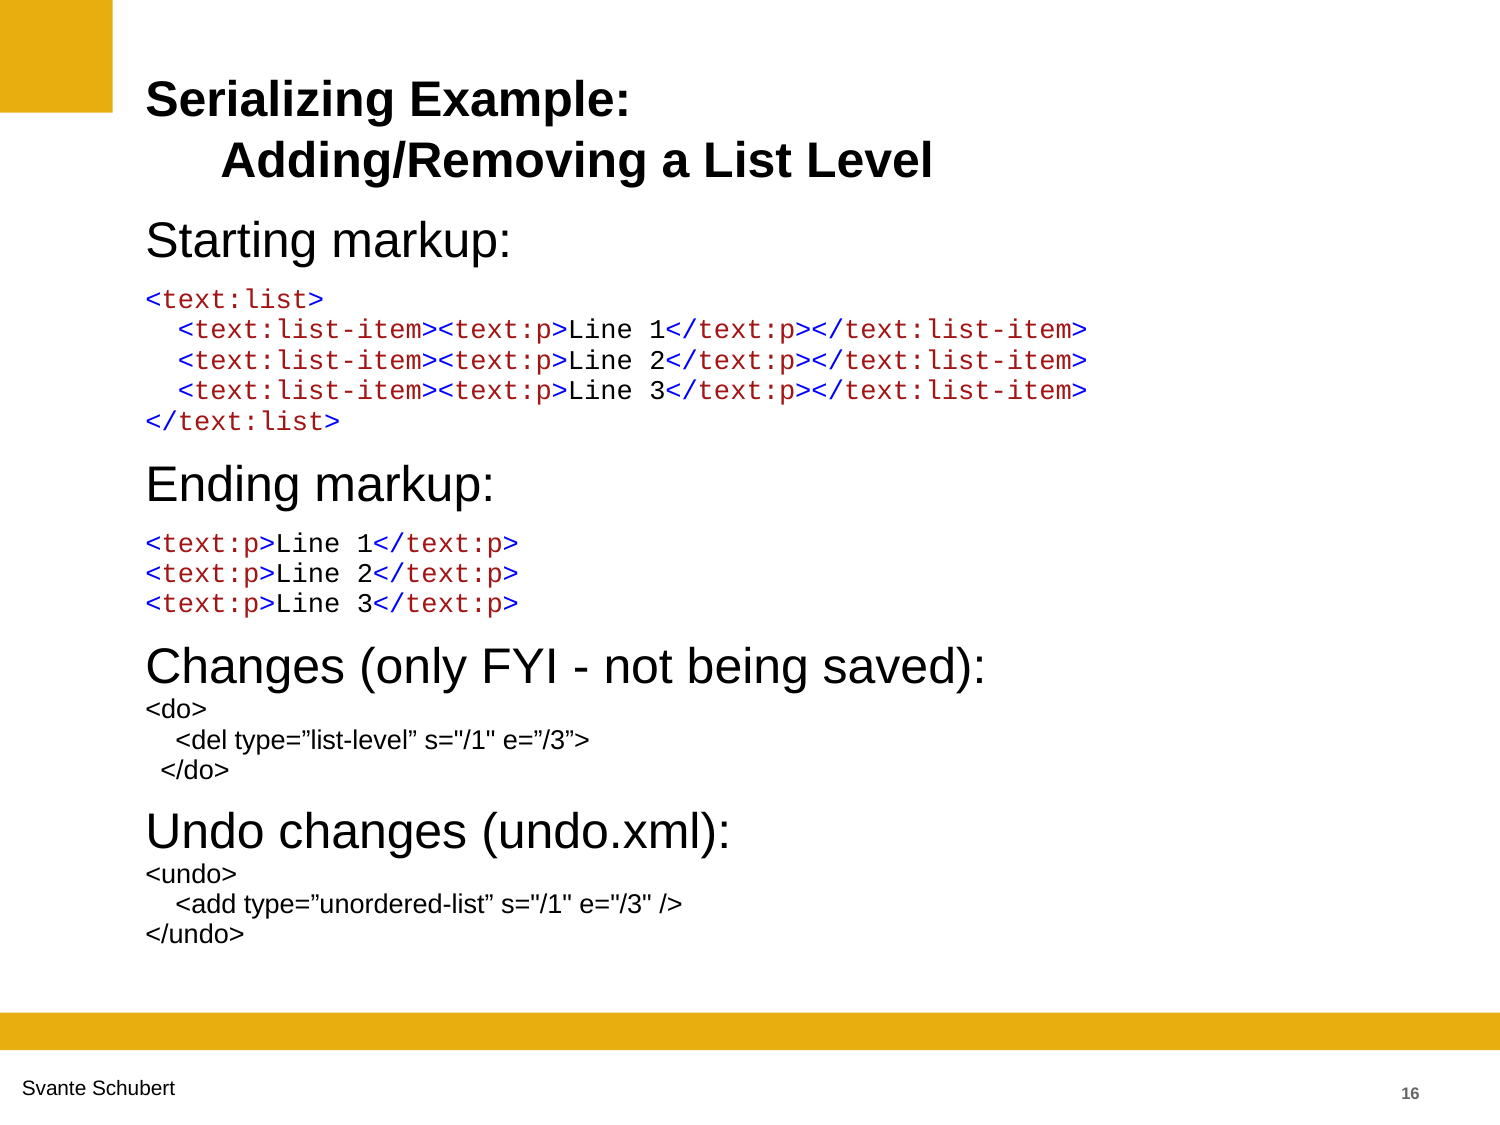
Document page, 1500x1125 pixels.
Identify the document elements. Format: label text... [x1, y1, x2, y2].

title Serializing Example: Adding/Removing a List Level [145, 67, 1388, 212]
list Starting markup: <text:list> <text:list-item><text:p>Line 1</text:p></text:list-item> <text:list-item><text:p>Line 2</text:p></text:list-item> <text:list-item><text:p>Line 3</text:p></text:list-item> </text:list> Ending markup: <text:p>Line 1</text:p> <text:p>Line 2</text:p> <text:p>Line 3</text:p> Changes (only FYI - not being saved): <do> <del type=”list-level” s="/1" e=”/3”> </do> Undo changes (undo.xml): <undo> <add type=”unordered-list” s="/1" e="/3" /> </undo> [145, 212, 1423, 937]
